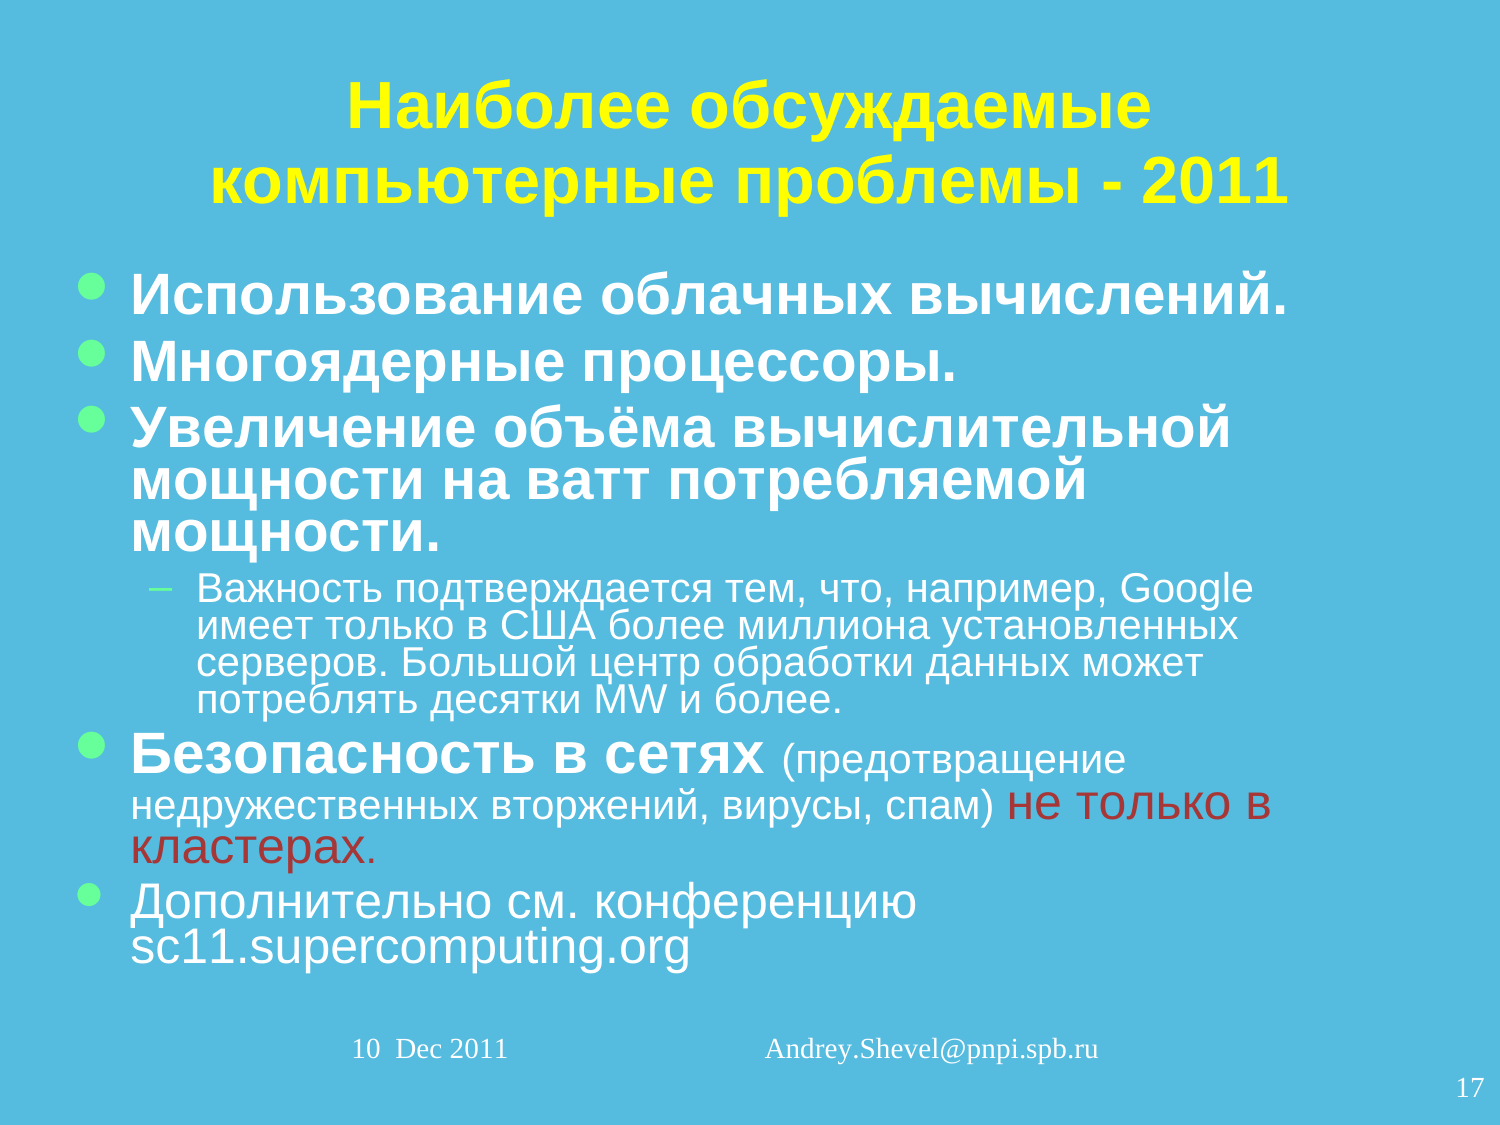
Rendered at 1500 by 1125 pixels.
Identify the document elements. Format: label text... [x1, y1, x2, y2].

title Наиболее обсуждаемые компьютерные проблемы - 2011 [112, 37, 1388, 225]
list Использование облачных вычислений. Многоядерные процессоры. Увеличение объёма вычислительной мощности на ватт потребляемой мощности. Важность подтверждается тем, что, например, Google имеет только в США более миллиона установленных серверов. Большой центр обработки данных может потреблять десятки MW и более. Безопасность в сетях (предотвращение недружественных вторжений, вирусы, спам) не только в кластерах. Дополнительно см. конференцию sc11.supercomputing.org [59, 265, 1388, 1000]
